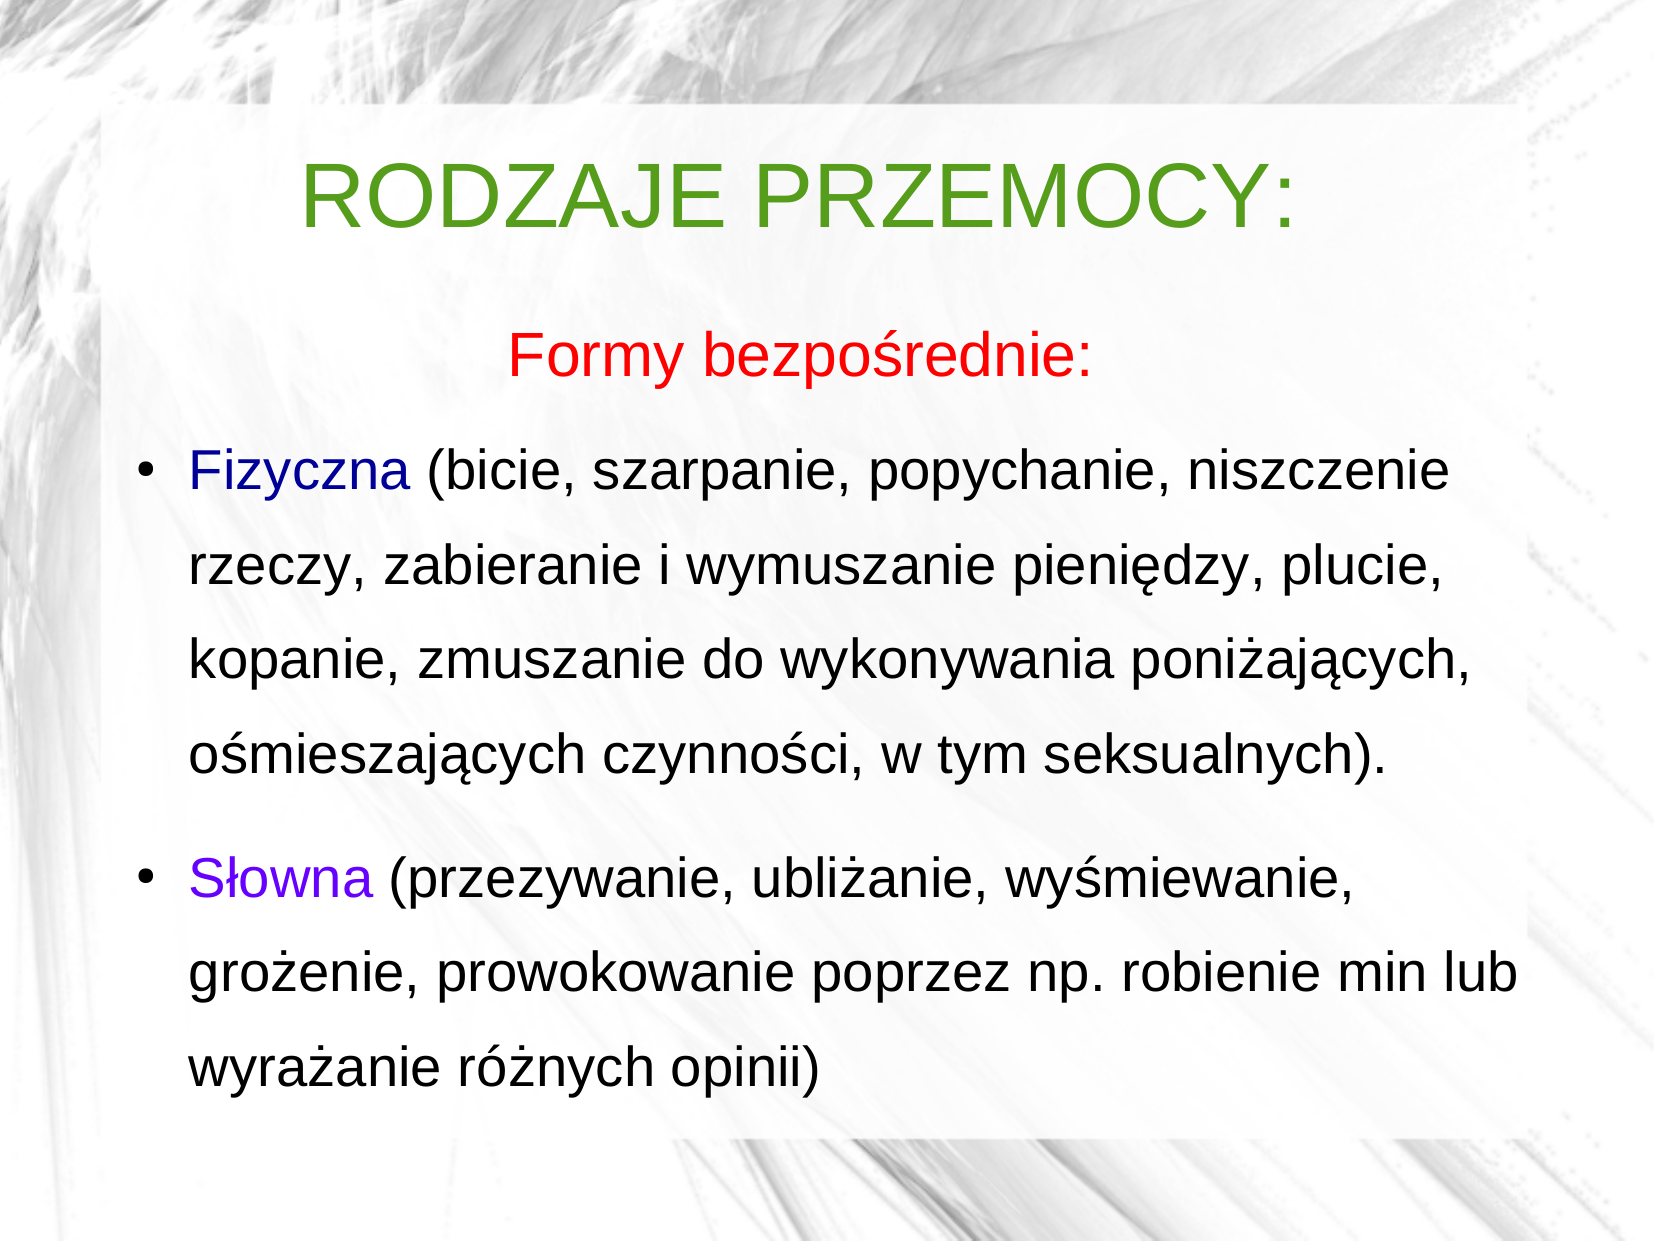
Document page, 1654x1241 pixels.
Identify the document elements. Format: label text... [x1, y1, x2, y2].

list Formy bezpośrednie: Fizyczna (bicie, szarpanie, popychanie, niszczenie rzeczy, zabieranie i wymuszanie pieniędzy, plucie, kopanie, zmuszanie do wykonywania poniżających, ośmieszających czynności, w tym seksualnych). Słowna (przezywanie, ubliżanie, wyśmiewanie, grożenie, prowokowanie poprzez np. robienie min lub wyrażanie różnych opinii) [118, 319, 1571, 1096]
title RODZAJE PRZEMOCY: [118, 112, 1506, 281]
picture [0, 0, 1654, 1241]
